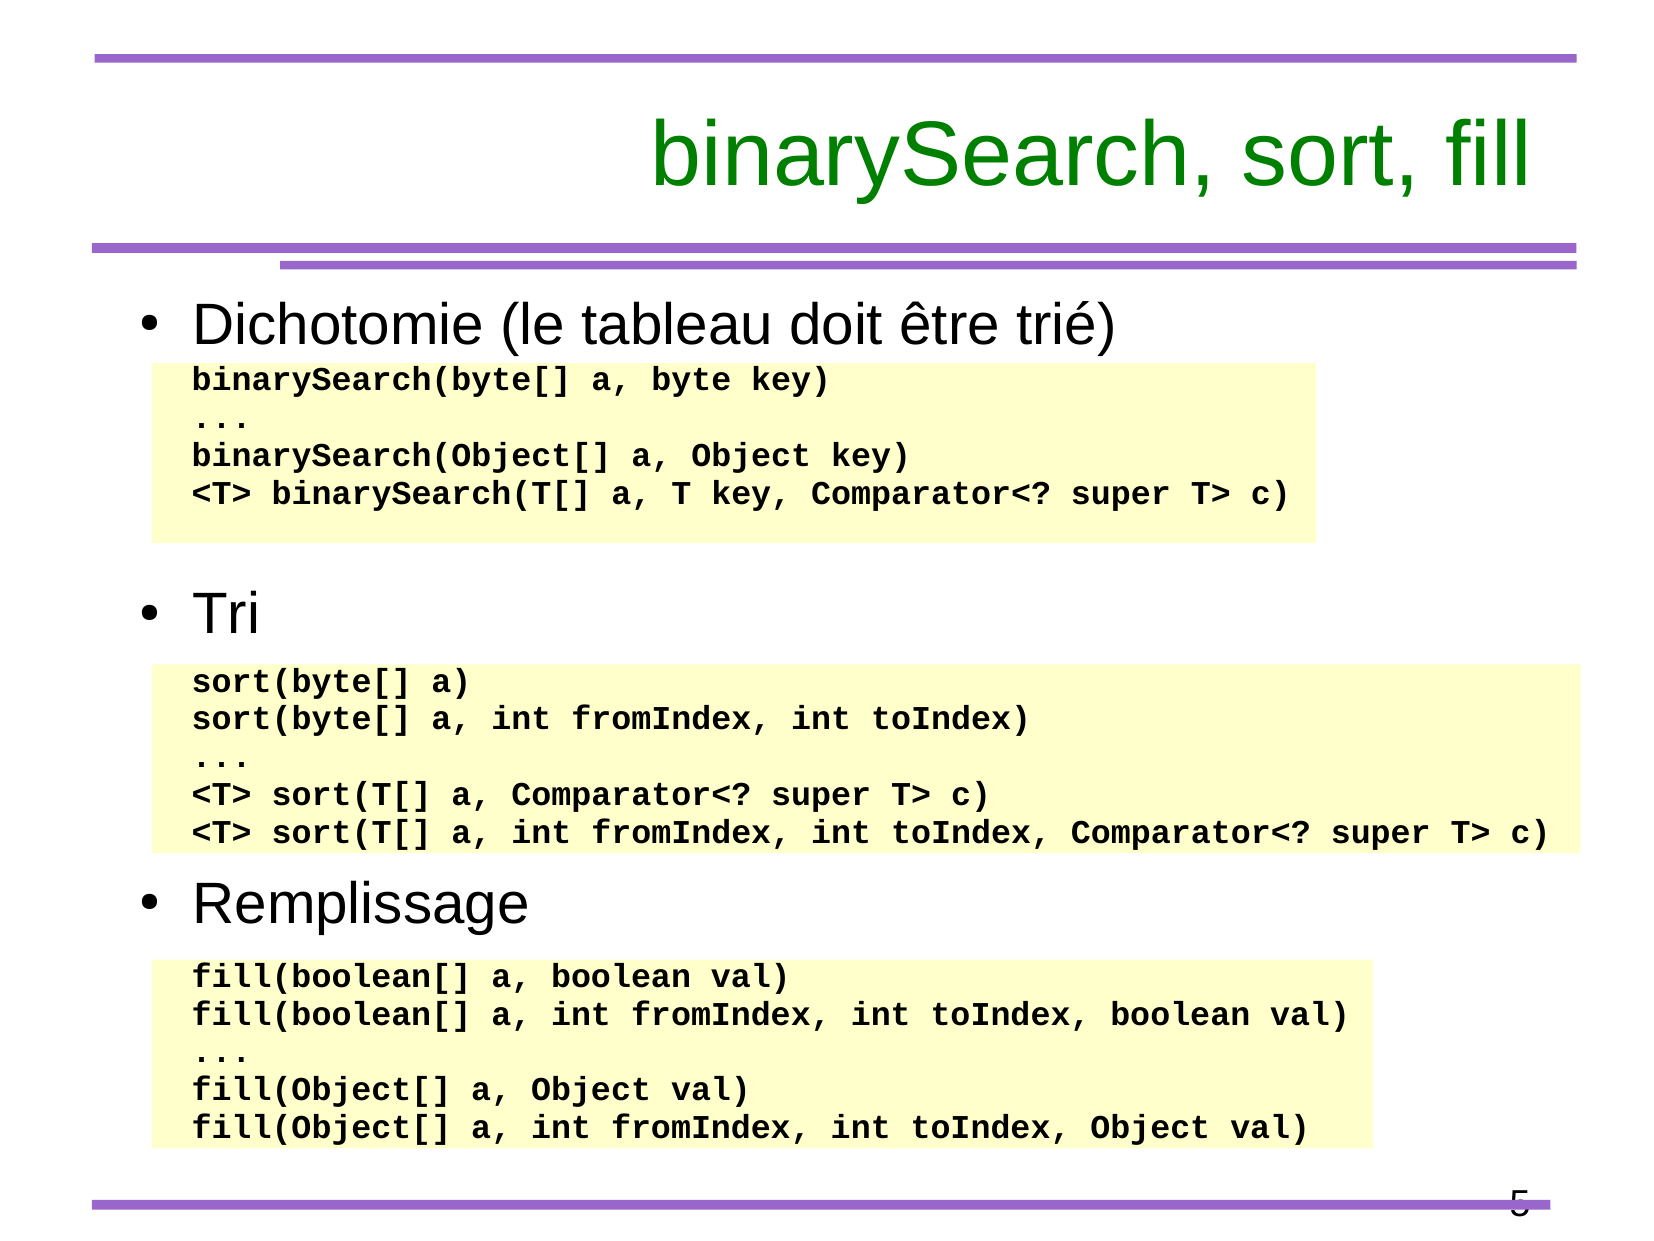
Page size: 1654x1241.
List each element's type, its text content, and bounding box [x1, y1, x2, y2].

list Dichotomie (le tableau doit être trié) Tri Remplissage [121, 291, 1534, 951]
text_box sort(byte[] a) sort(byte[] a, int fromIndex, int toIndex) ... <T> sort(T[] a, Comparator<? super T> c) <T> sort(T[] a, int fromIndex, int toIndex, Comparator<? super T> c) [151, 664, 1581, 854]
text_box fill(boolean[] a, boolean val) fill(boolean[] a, int fromIndex, int toIndex, boolean val) ... fill(Object[] a, Object val) fill(Object[] a, int fromIndex, int toIndex, Object val) [151, 959, 1374, 1149]
text_box binarySearch(byte[] a, byte key) ... binarySearch(Object[] a, Object key) <T> binarySearch(T[] a, T key, Comparator<? super T> c) [151, 363, 1317, 544]
title binarySearch, sort, fill [121, 49, 1534, 257]
